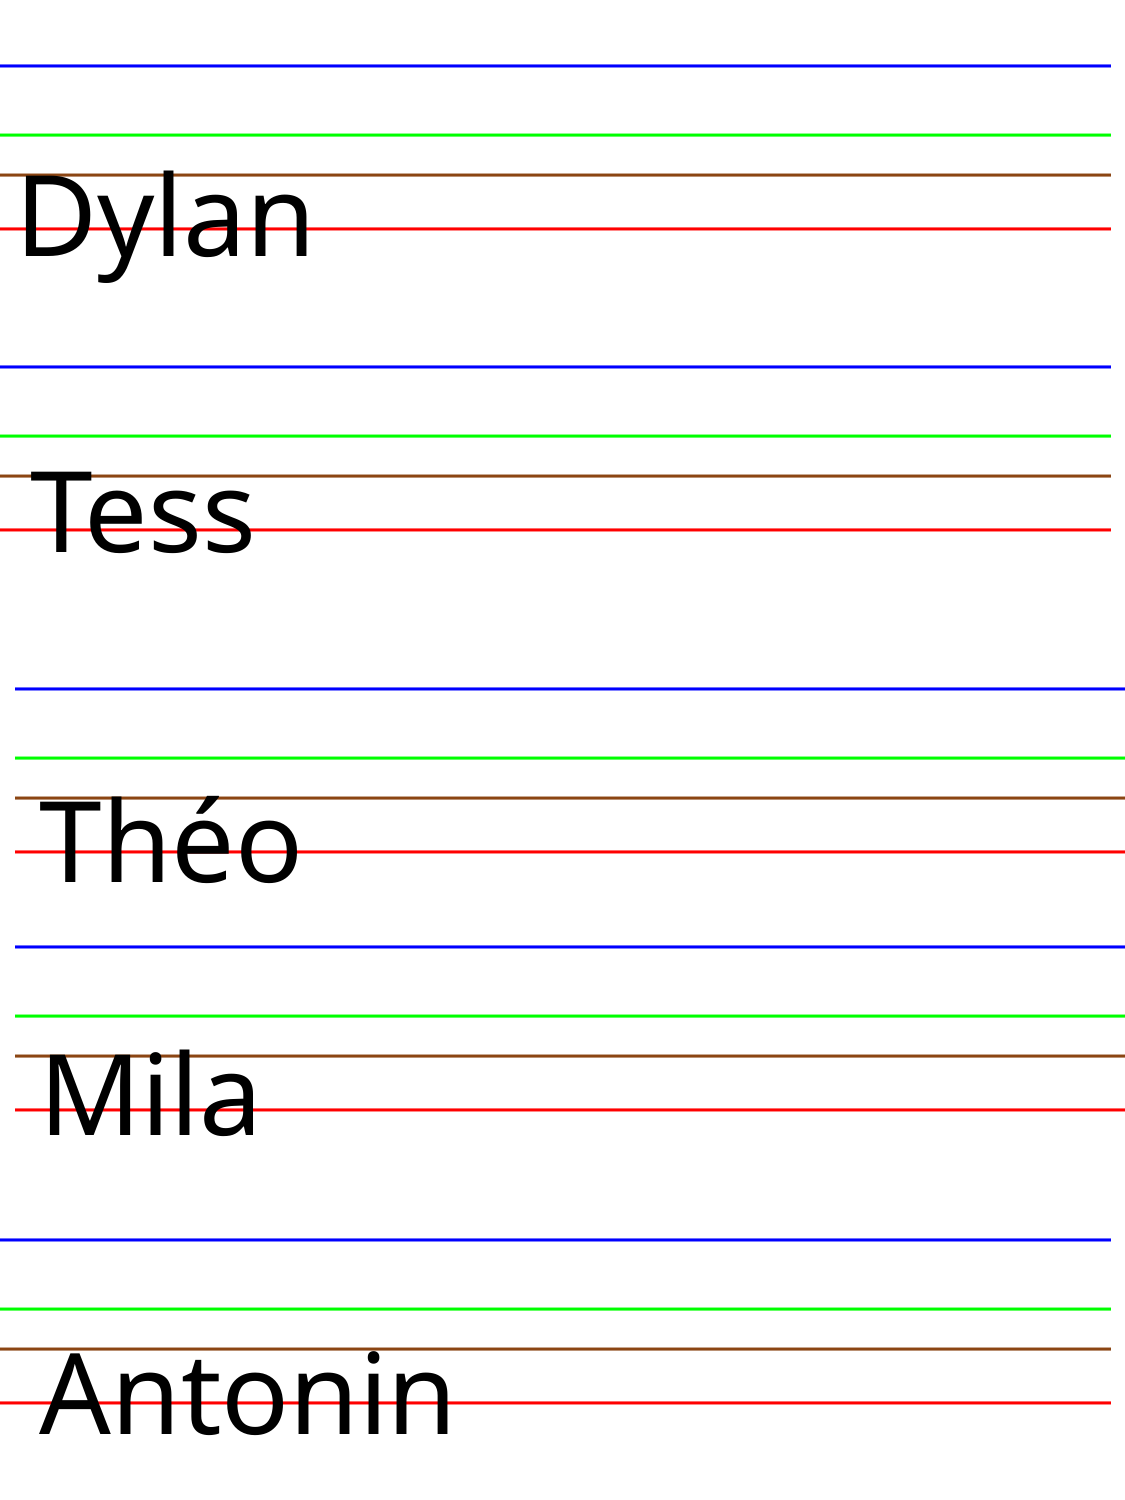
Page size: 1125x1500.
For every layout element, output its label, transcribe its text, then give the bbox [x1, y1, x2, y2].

text_box Antonin [25, 1315, 473, 1465]
picture [0, 338, 1111, 564]
picture [0, 37, 1111, 263]
picture [0, 1211, 1111, 1437]
text_box Tess [15, 432, 271, 582]
text_box Mila [25, 1016, 278, 1166]
text_box Théo [25, 763, 319, 913]
text_box Dylan [0, 136, 331, 286]
picture [15, 918, 1125, 1144]
picture [15, 661, 1125, 887]
